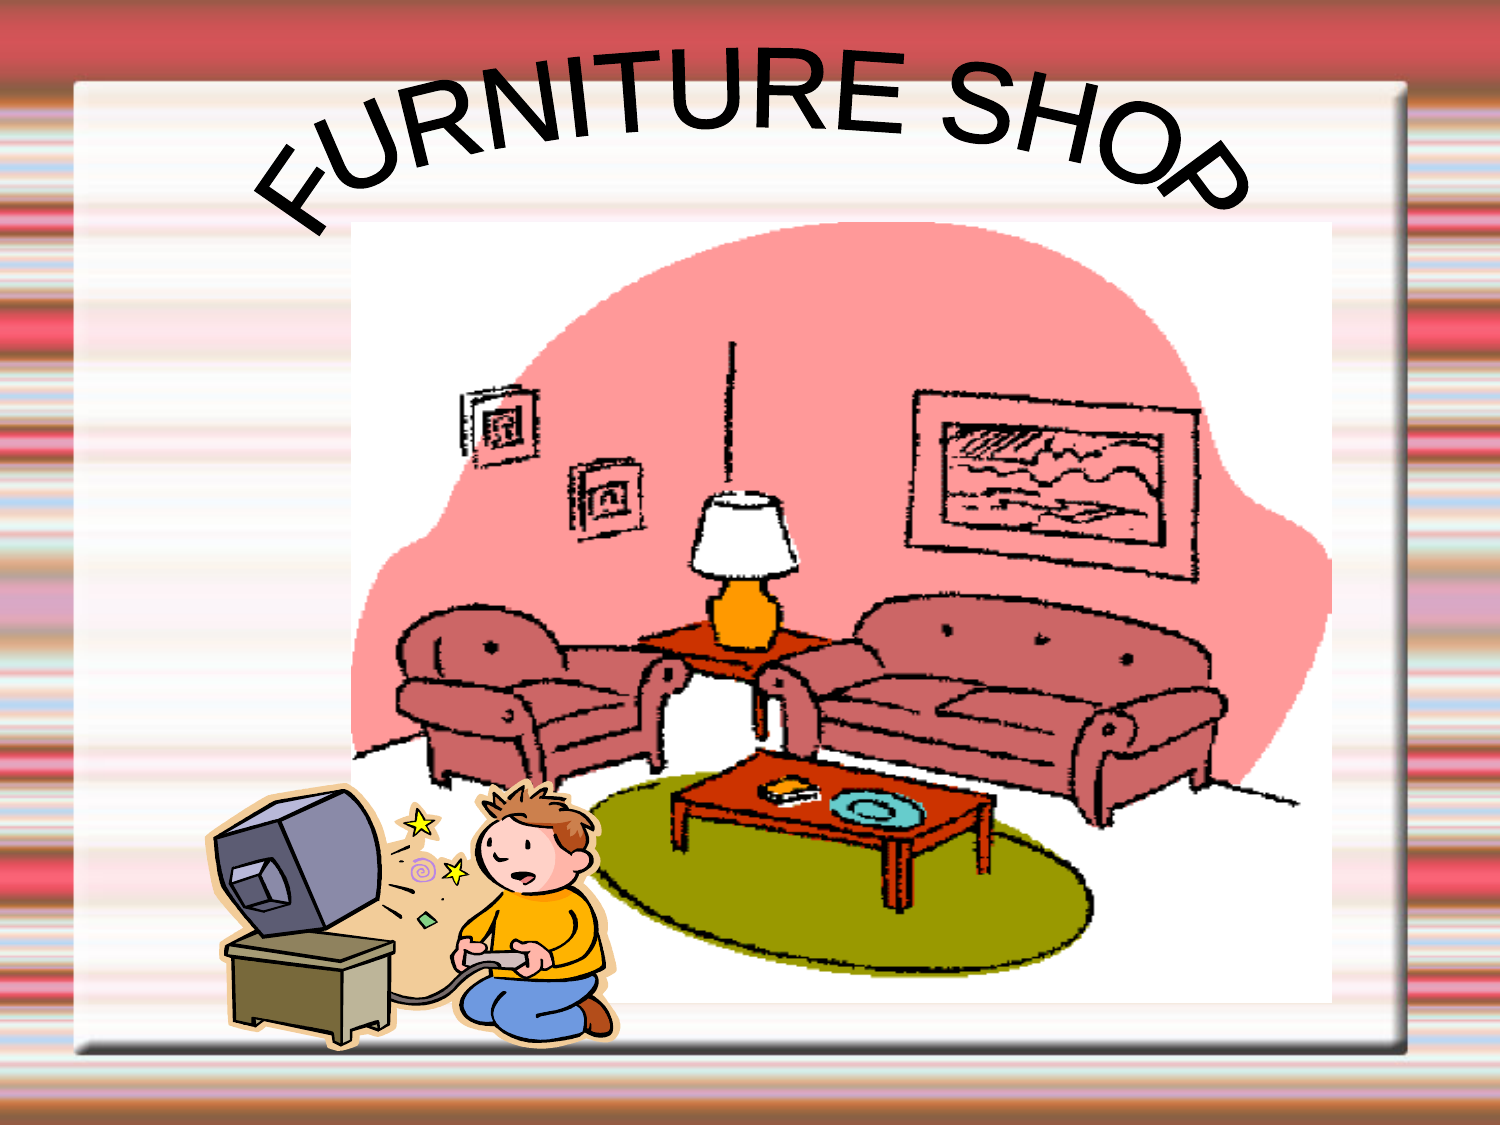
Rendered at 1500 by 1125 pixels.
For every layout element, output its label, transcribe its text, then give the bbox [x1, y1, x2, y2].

text_box FURNITURE SHOP [1018, 72, 1098, 163]
picture [0, 0, 1500, 1125]
text_box FURNITURE SHOP [757, 48, 825, 128]
text_box FURNITURE SHOP [568, 57, 588, 137]
text_box FURNITURE SHOP [943, 62, 1013, 144]
text_box FURNITURE SHOP [398, 80, 484, 167]
text_box FURNITURE SHOP [314, 98, 397, 188]
text_box FURNITURE SHOP [672, 48, 739, 129]
text_box FURNITURE SHOP [594, 51, 659, 132]
text_box FURNITURE SHOP [838, 50, 904, 133]
text_box FURNITURE SHOP [1100, 101, 1181, 184]
text_box FURNITURE SHOP [254, 144, 326, 236]
text_box FURNITURE SHOP [483, 61, 559, 149]
text_box FURNITURE SHOP [1157, 141, 1248, 209]
